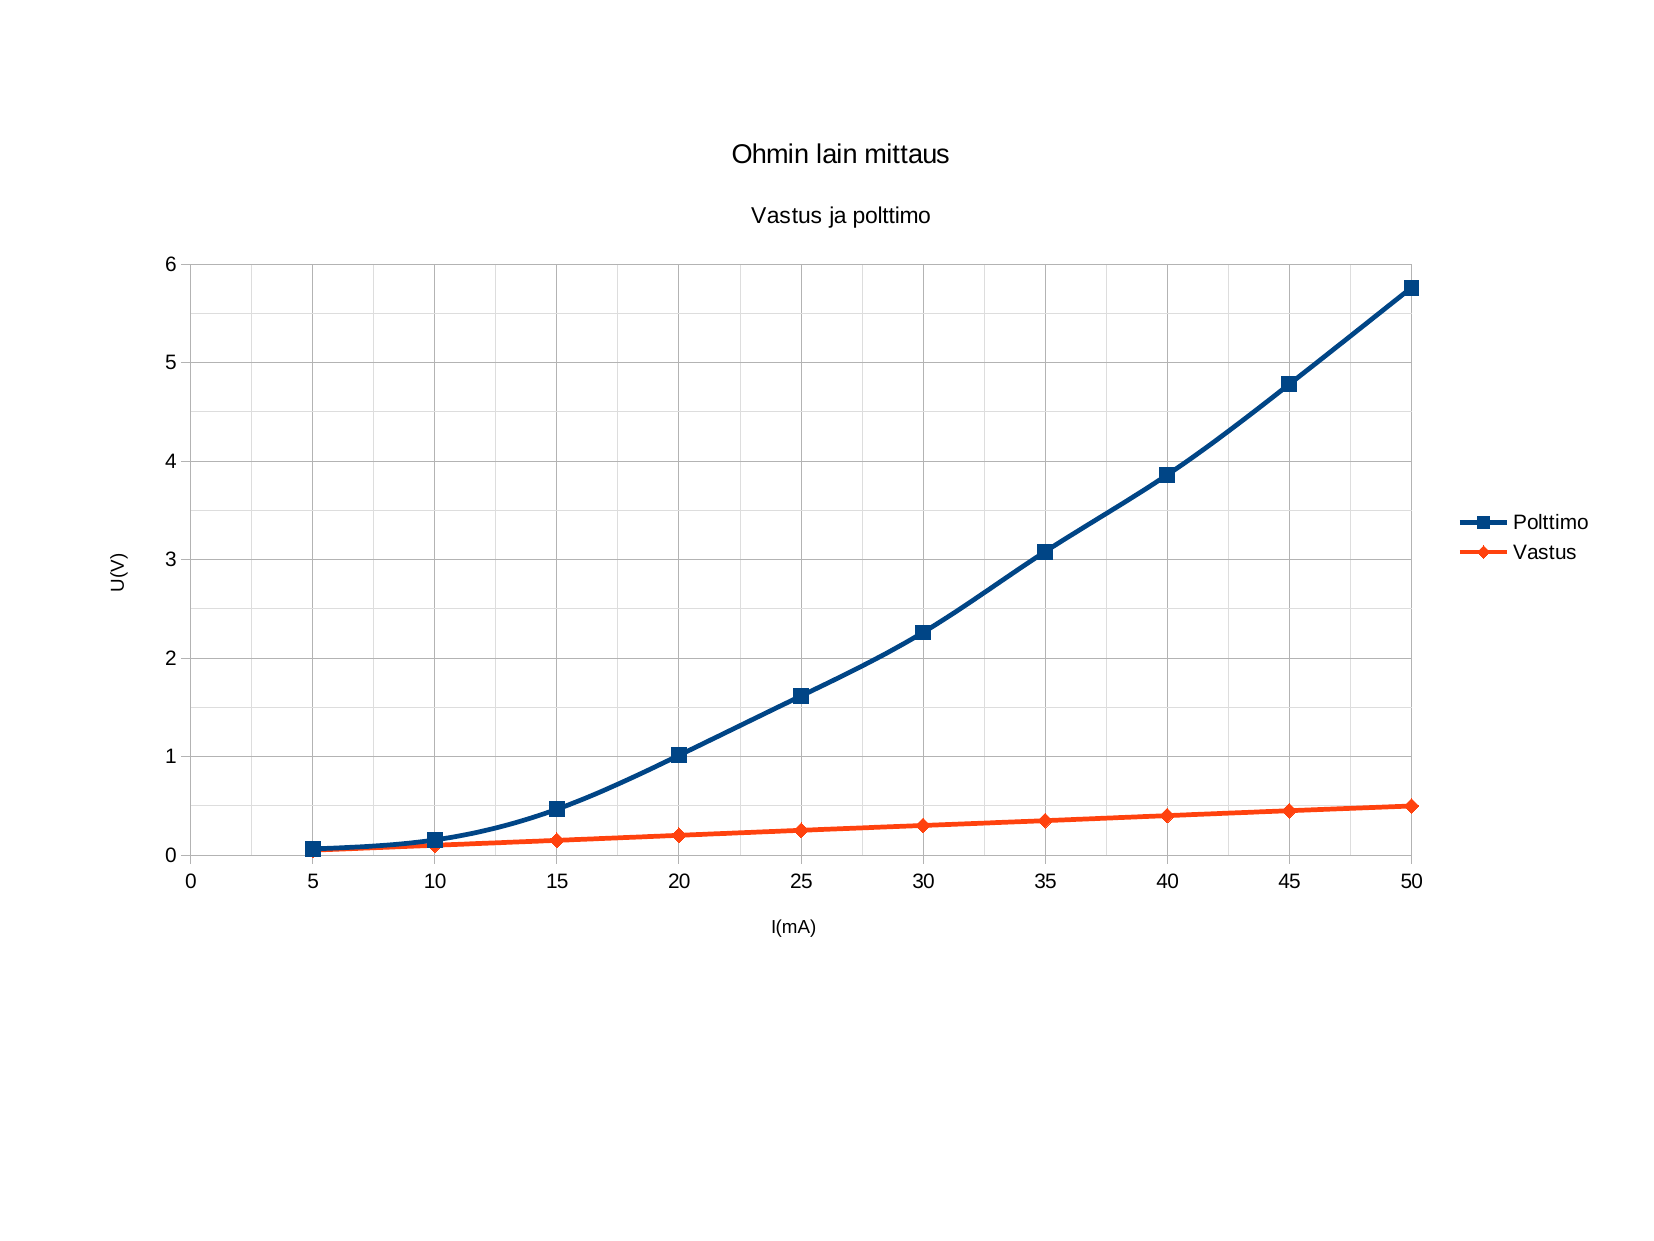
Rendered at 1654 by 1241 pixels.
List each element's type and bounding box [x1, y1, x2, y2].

chart [74, 106, 1608, 969]
